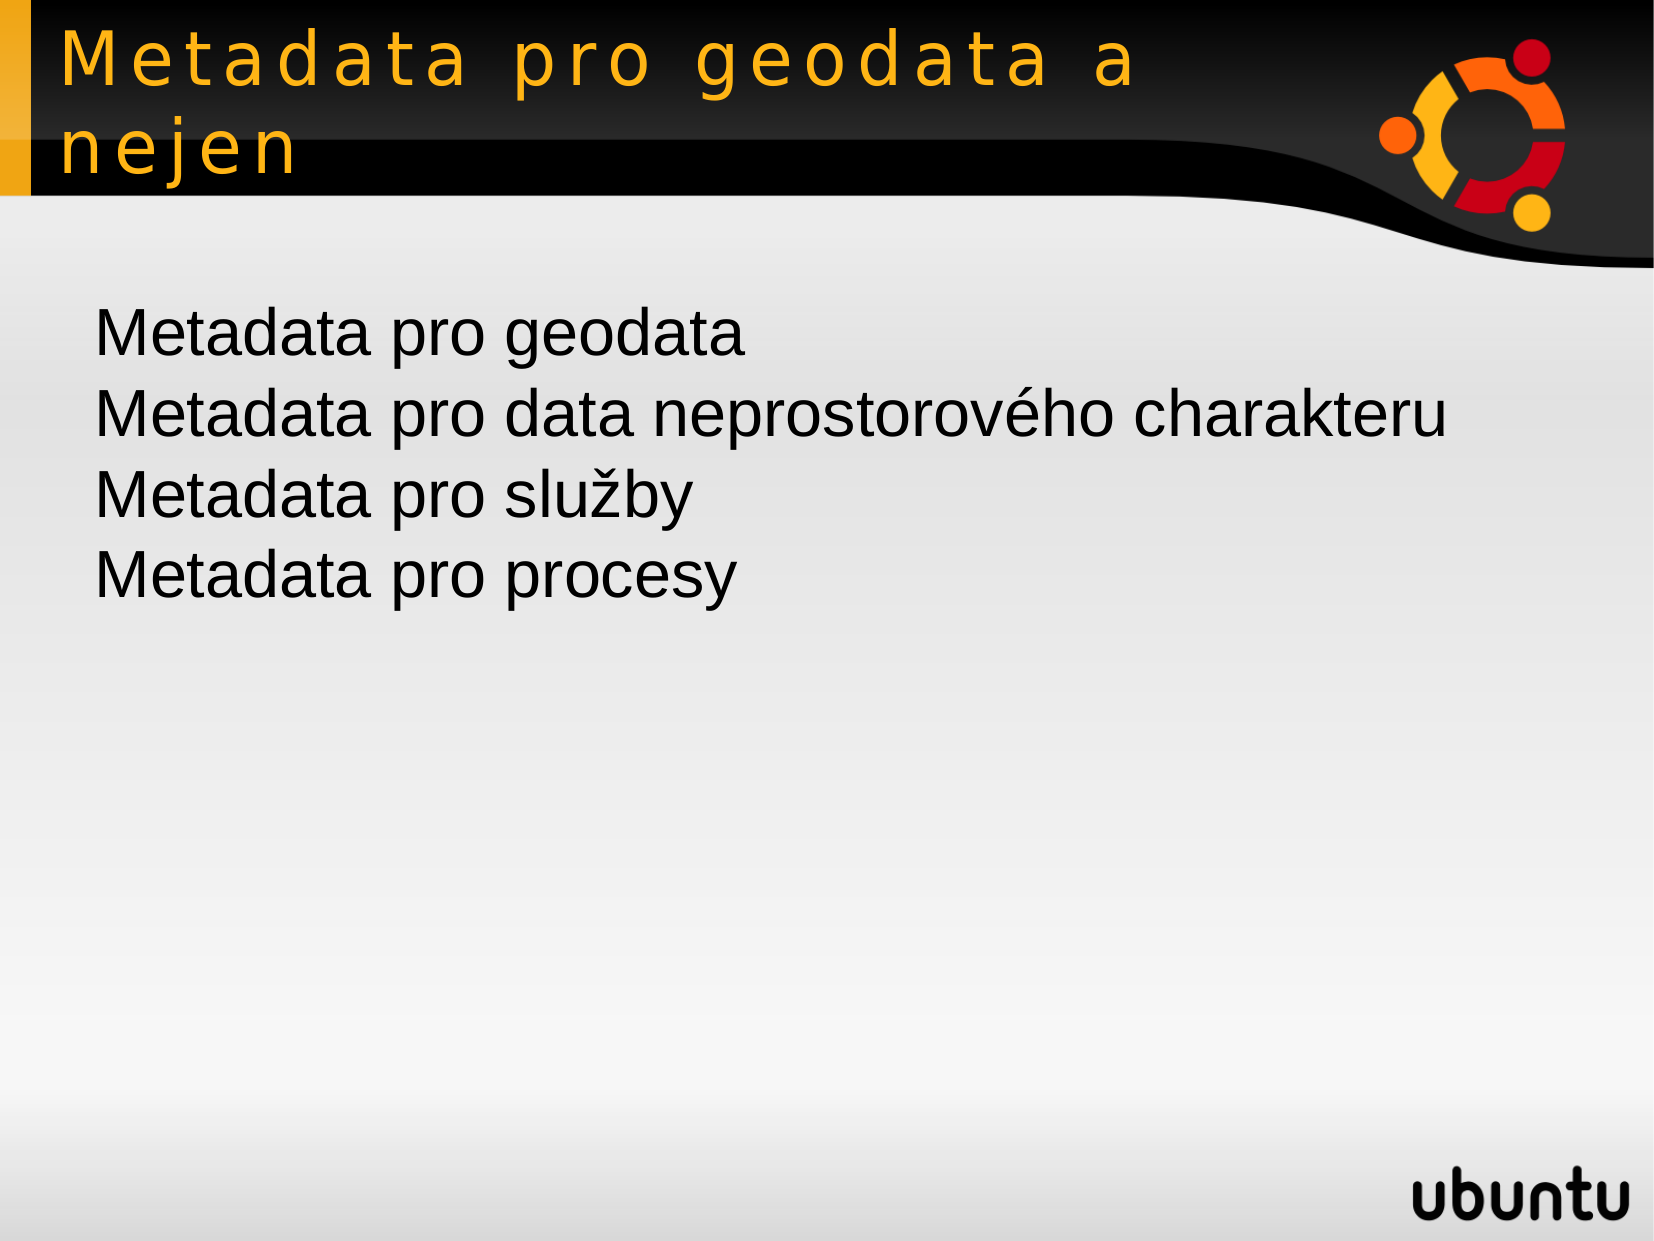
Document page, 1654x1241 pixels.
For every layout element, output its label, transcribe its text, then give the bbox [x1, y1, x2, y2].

list Metadata pro geodata Metadata pro data neprostorového charakteru Metadata pro služby Metadata pro procesy [76, 295, 1565, 1114]
title Metadata pro geodata a nejen [59, 16, 1270, 191]
picture [0, 0, 1654, 1241]
